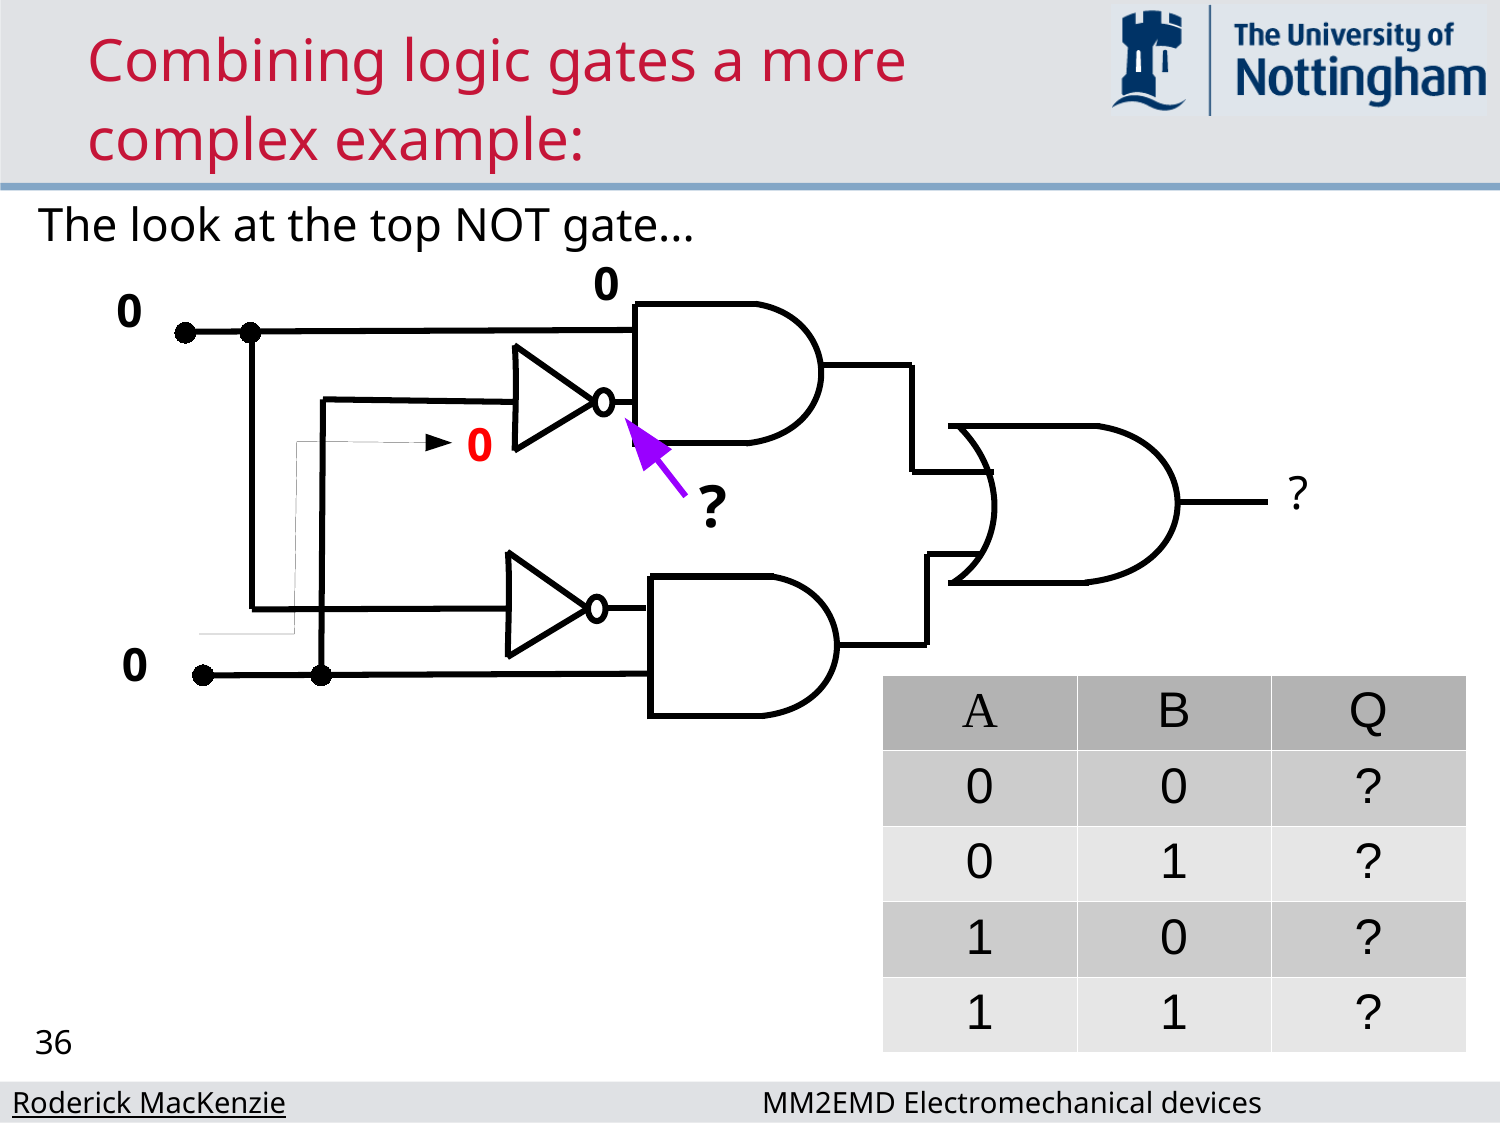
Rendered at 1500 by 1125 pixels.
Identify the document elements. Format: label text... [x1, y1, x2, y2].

table_cell ? [1272, 902, 1466, 977]
text_box The look at the top NOT gate... [23, 188, 769, 259]
text_box 0 [578, 259, 635, 318]
table_cell 0 [883, 751, 1077, 826]
text_box [174, 322, 196, 344]
text_box ? [685, 462, 742, 548]
table_cell ? [1272, 978, 1466, 1052]
table_header A [883, 676, 1077, 750]
text_box [239, 322, 261, 344]
table_header Q [1272, 676, 1466, 750]
table_cell 1 [883, 902, 1077, 977]
picture [1111, 4, 1487, 116]
table_header B [1078, 676, 1271, 750]
table_cell 0 [1078, 902, 1271, 977]
text_box [192, 664, 214, 686]
table_cell ? [1272, 751, 1466, 826]
text_box 0 [101, 274, 158, 345]
title Combining logic gates a more complex example: [72, 22, 1113, 174]
text_box 0 [107, 628, 164, 699]
table_cell 0 [1078, 751, 1271, 826]
text_box [310, 664, 332, 686]
table_cell 1 [1078, 978, 1271, 1052]
table_cell 1 [1078, 827, 1271, 901]
table_cell 1 [883, 978, 1077, 1052]
text_box 0 [452, 407, 509, 478]
text_box ? [1273, 456, 1330, 527]
table_cell ? [1272, 827, 1466, 901]
table_cell 0 [883, 827, 1077, 901]
text_box <number> [19, 1013, 235, 1084]
